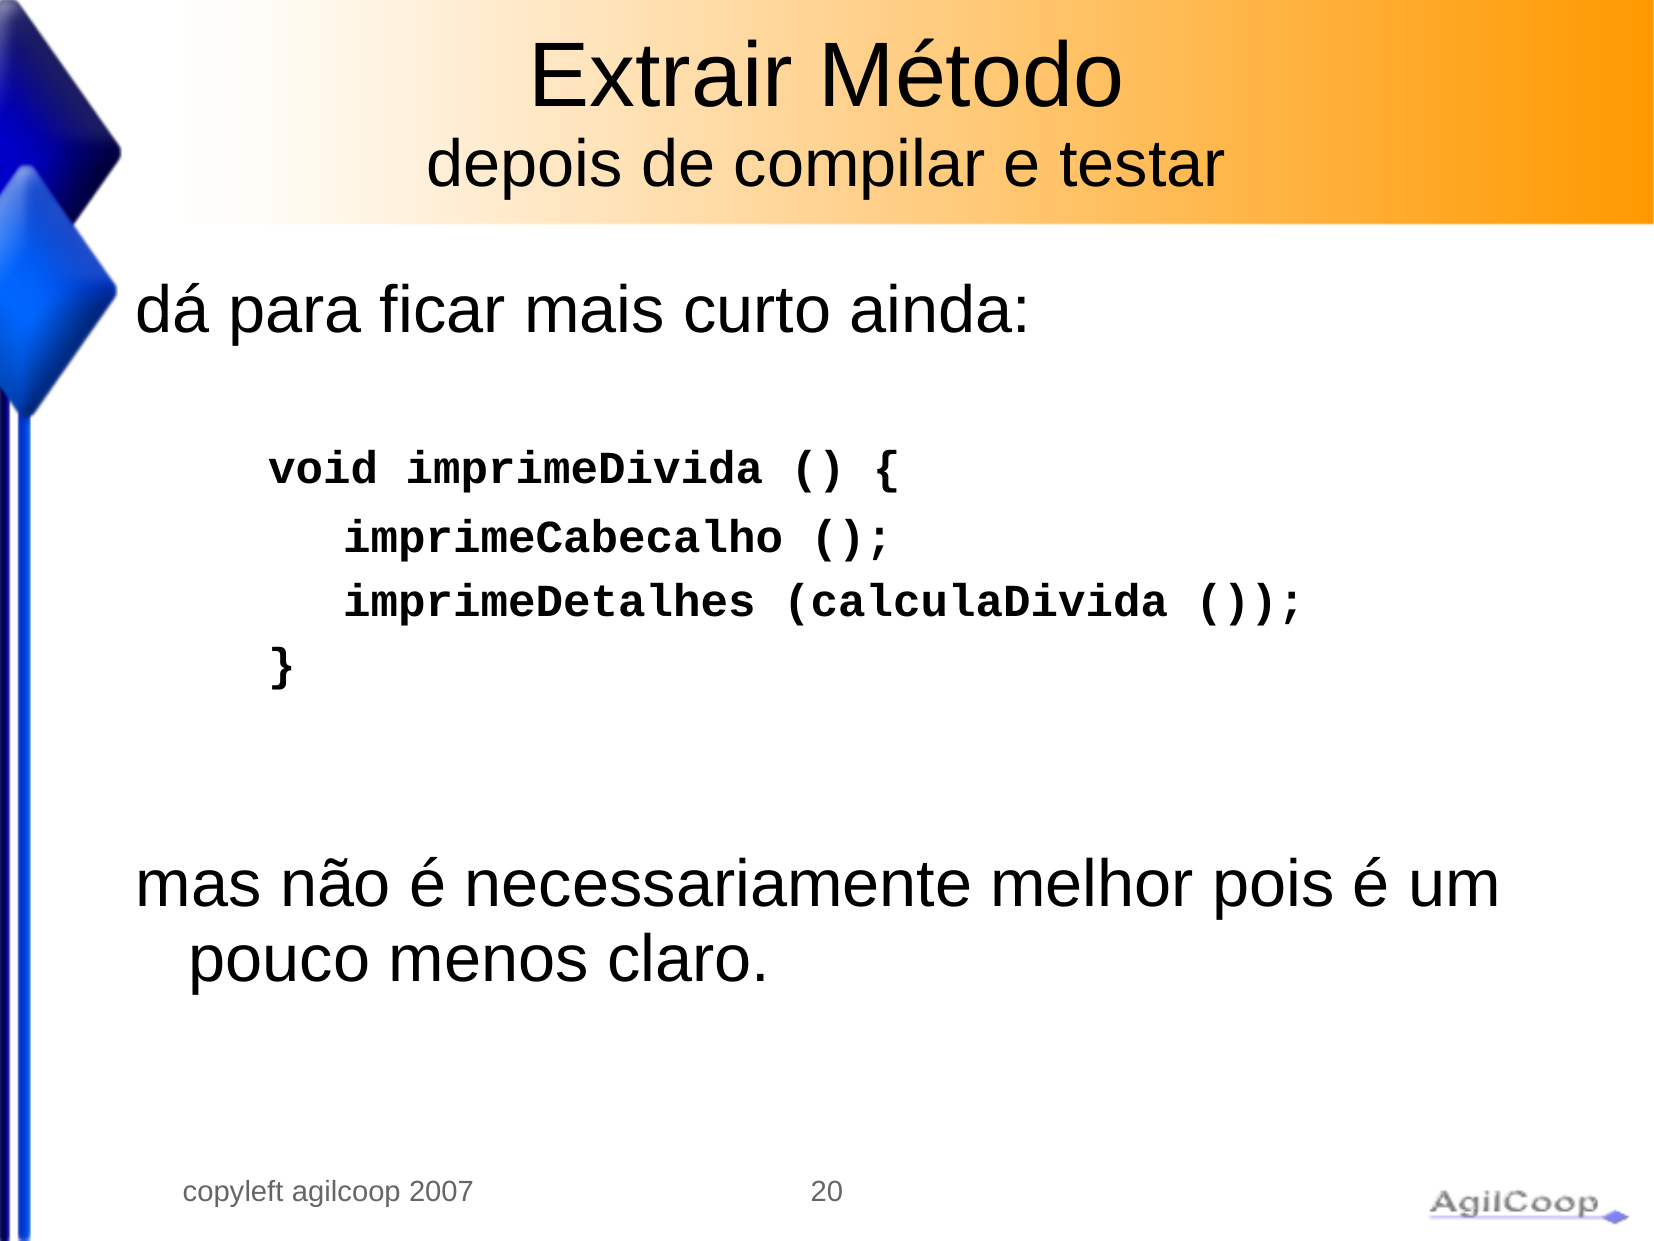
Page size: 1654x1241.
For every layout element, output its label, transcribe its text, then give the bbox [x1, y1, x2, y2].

picture [0, 0, 1654, 1241]
list dá para ficar mais curto ainda: void imprimeDivida () { imprimeCabecalho (); imprimeDetalhes (calculaDivida ()); } mas não é necessariamente melhor pois é um pouco menos claro. [118, 271, 1607, 1108]
title Extrair Método depois de compilar e testar [82, 8, 1571, 216]
